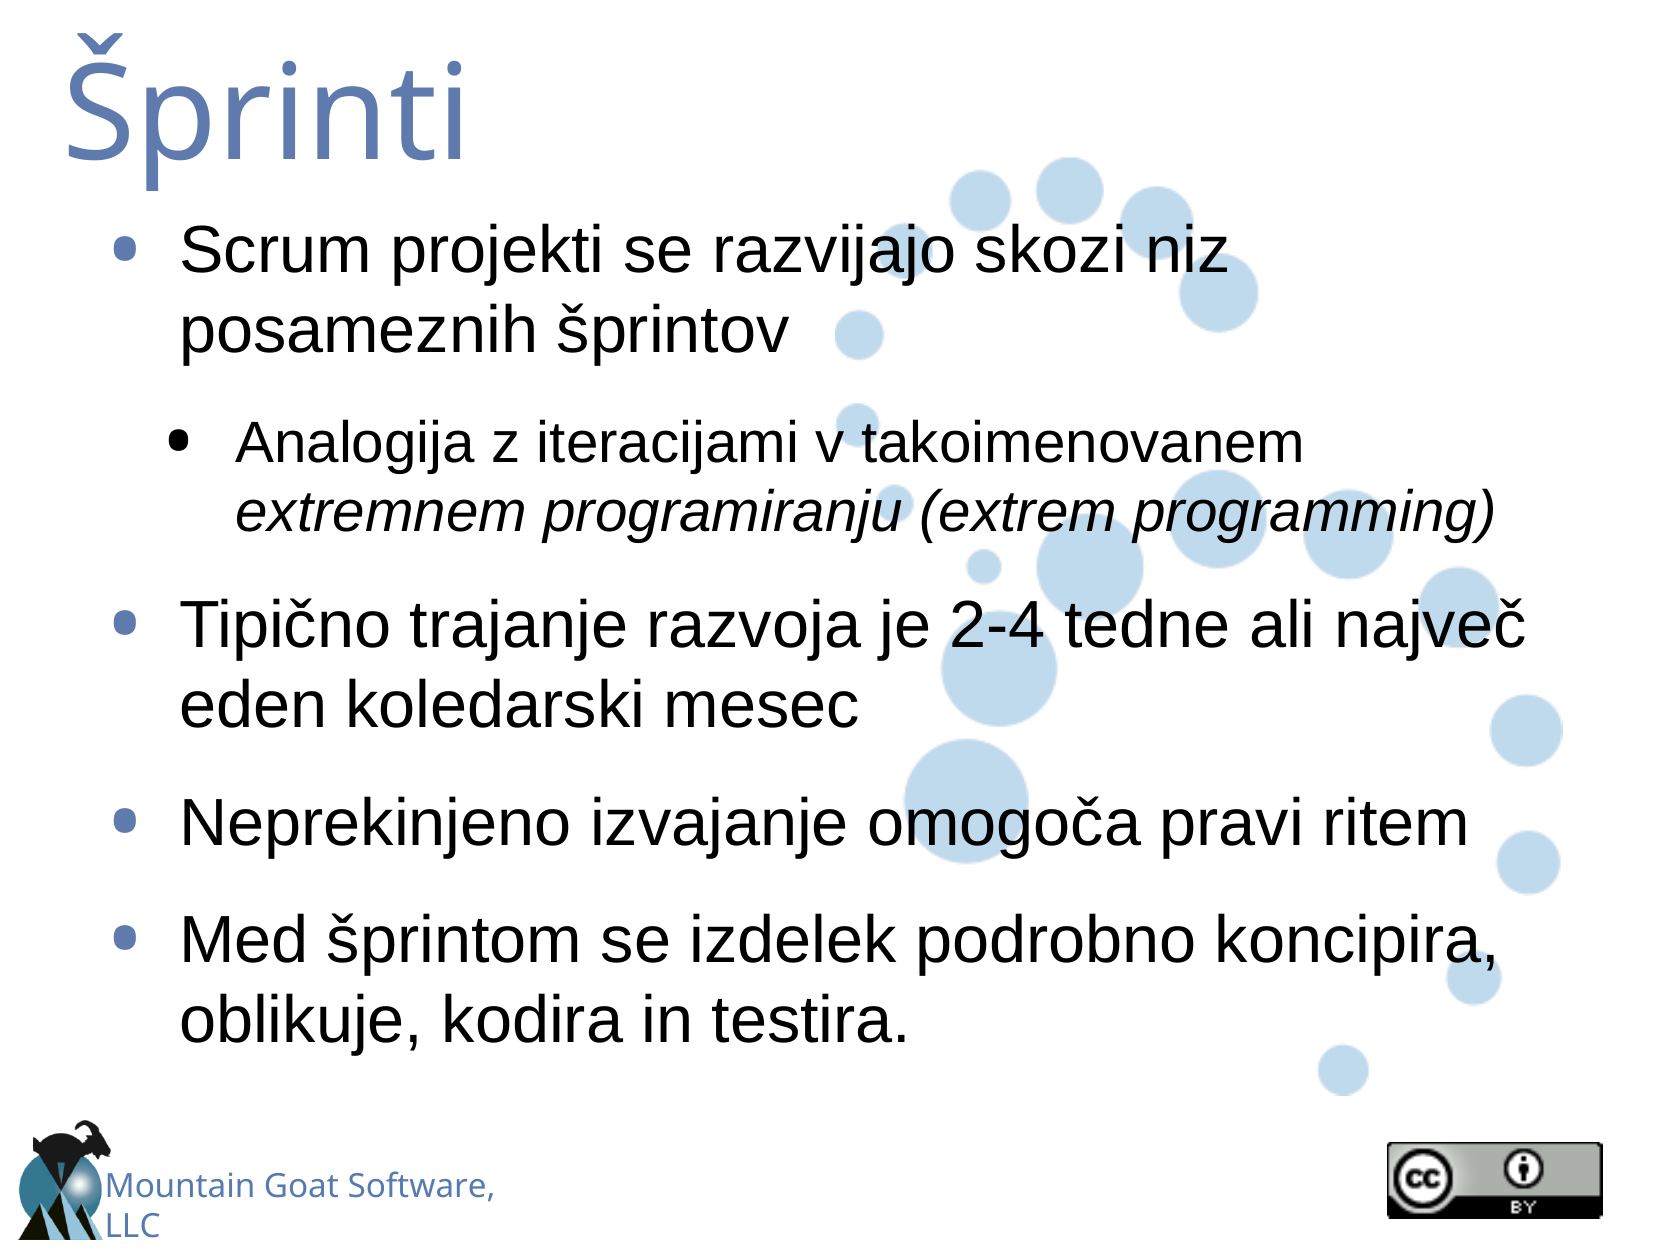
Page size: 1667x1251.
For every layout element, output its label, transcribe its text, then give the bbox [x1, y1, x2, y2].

title Šprinti [56, 18, 1609, 194]
picture [1387, 1142, 1603, 1219]
picture [18, 1120, 111, 1240]
list Scrum projekti se razvijajo skozi niz posameznih šprintov Analogija z iteracijami v takoimenovanem extremnem programiranju (extrem programming) Tipično trajanje razvoja je 2-4 tedne ali največ eden koledarski mesec Neprekinjeno izvajanje omogoča pravi ritem Med šprintom se izdelek podrobno koncipira, oblikuje, kodira in testira. [58, 199, 1611, 1063]
picture [835, 1063, 1563, 1096]
picture [835, 194, 1563, 199]
